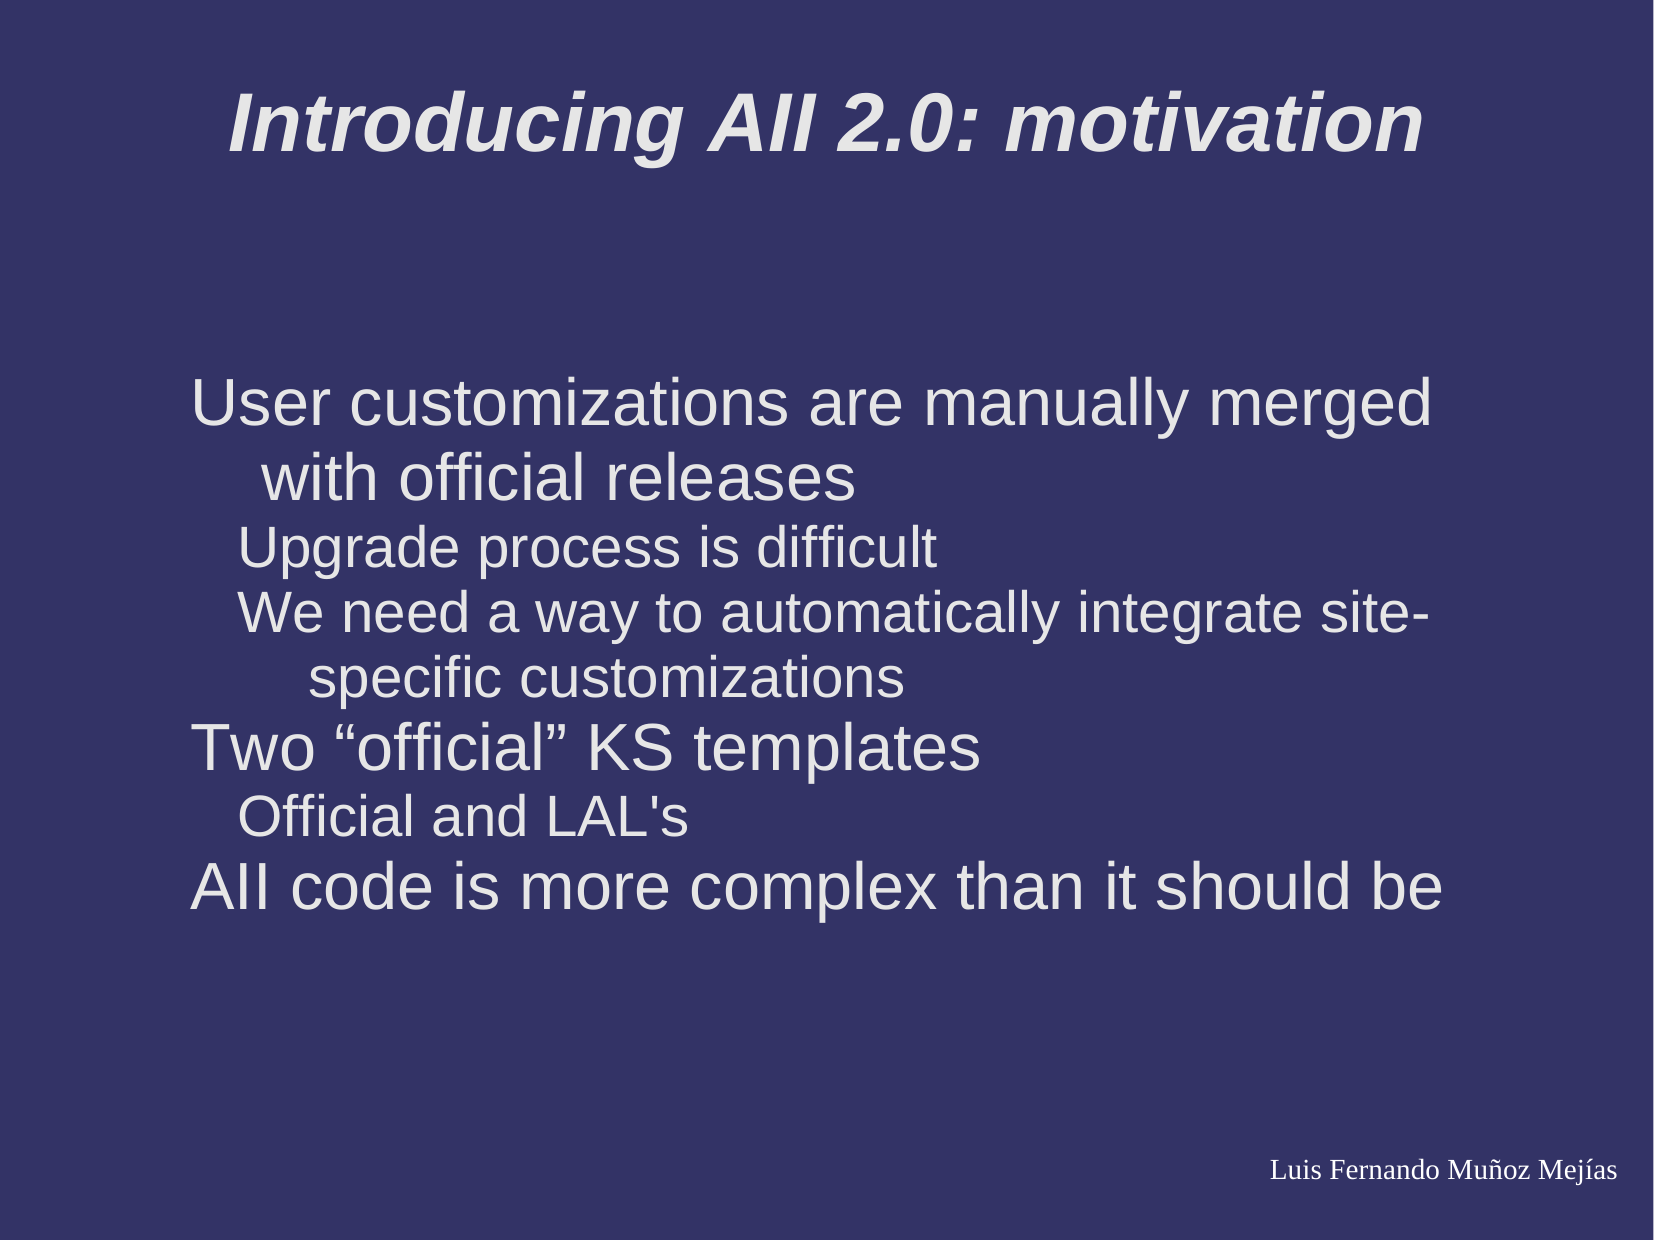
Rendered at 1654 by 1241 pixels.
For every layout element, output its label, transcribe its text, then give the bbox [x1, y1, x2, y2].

list User customizations are manually merged with official releases Upgrade process is difficult We need a way to automatically integrate site-specific customizations Two “official” KS templates Official and LAL's AII code is more complex than it should be [178, 364, 1570, 1147]
title Introducing AII 2.0: motivation [121, 19, 1534, 227]
